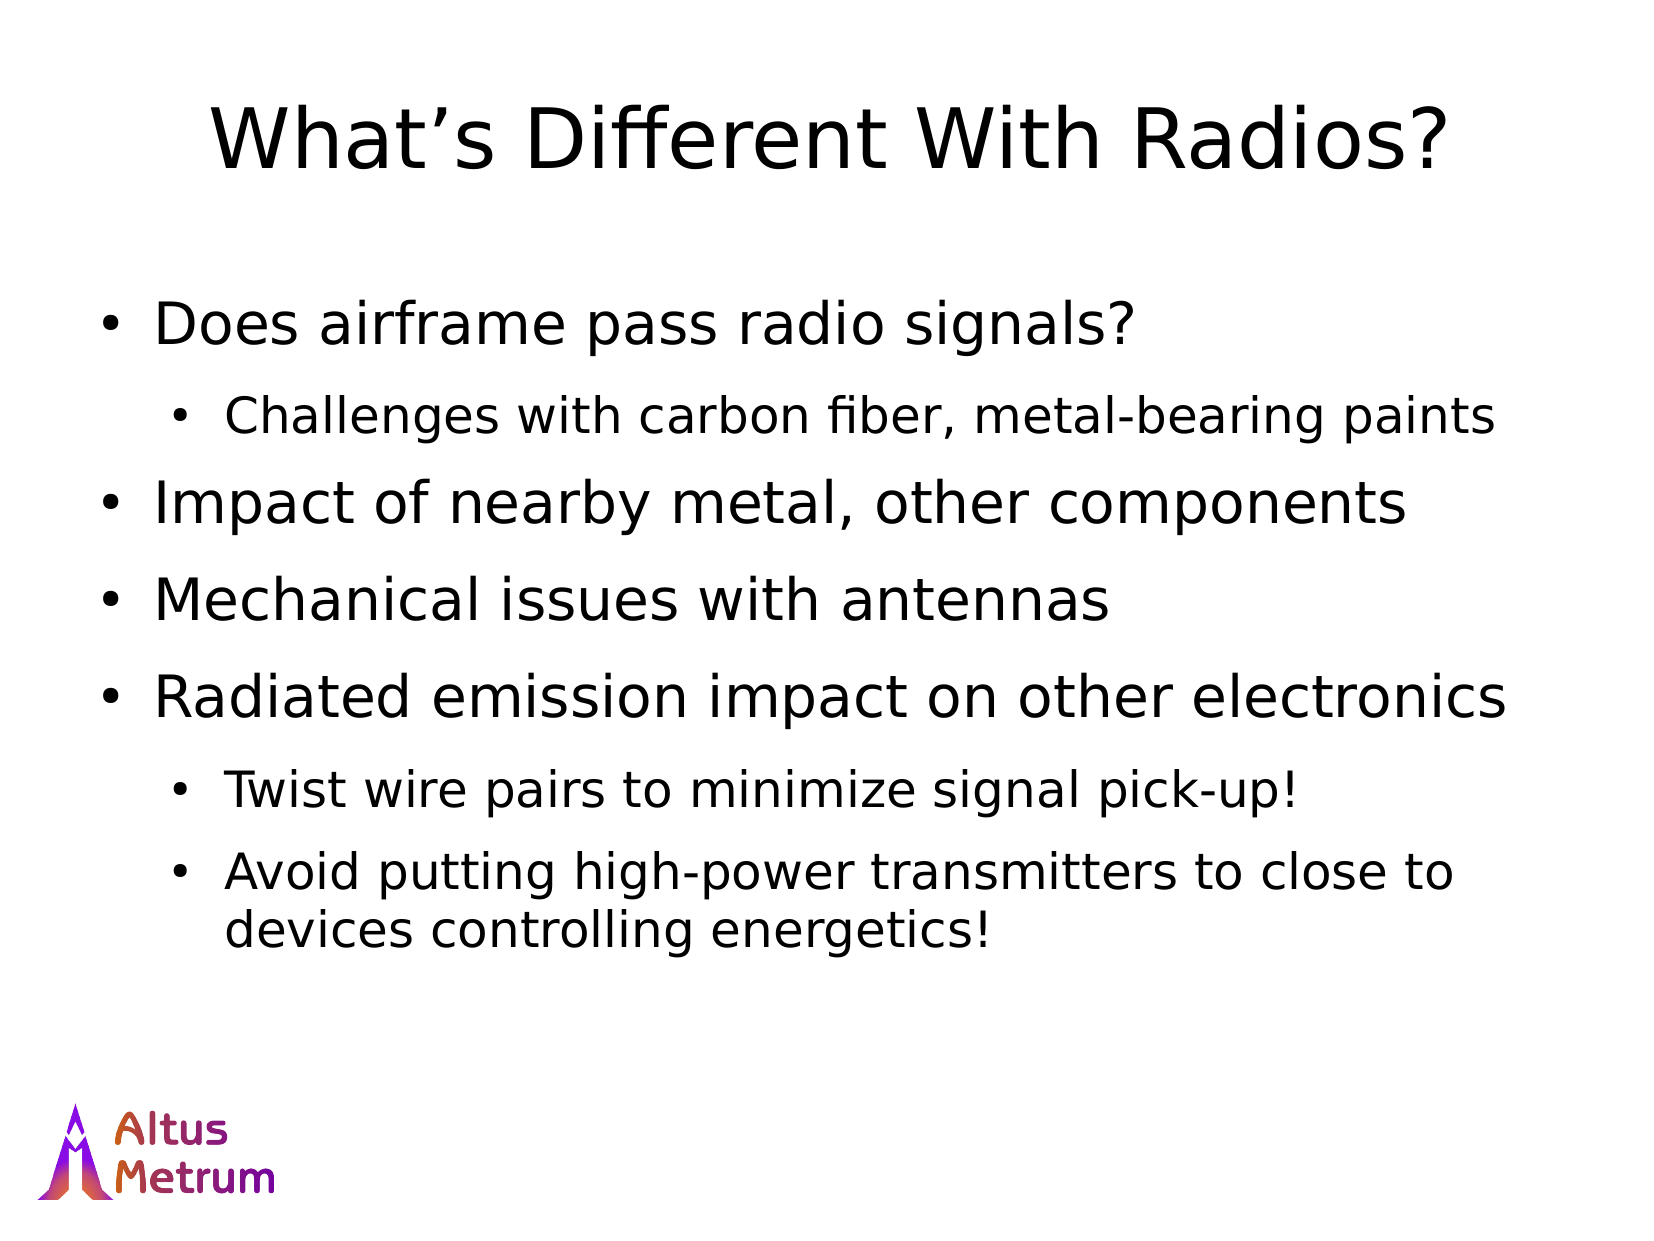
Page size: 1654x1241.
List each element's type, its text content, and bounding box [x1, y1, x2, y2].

picture [37, 1103, 274, 1200]
title What’s Different With Radios? [86, 55, 1576, 226]
list Does airframe pass radio signals? Challenges with carbon fiber, metal-bearing paints Impact of nearby metal, other components Mechanical issues with antennas Radiated emission impact on other electronics Twist wire pairs to minimize signal pick-up! Avoid putting high-power transmitters to close to devices controlling energetics! [82, 290, 1571, 1094]
